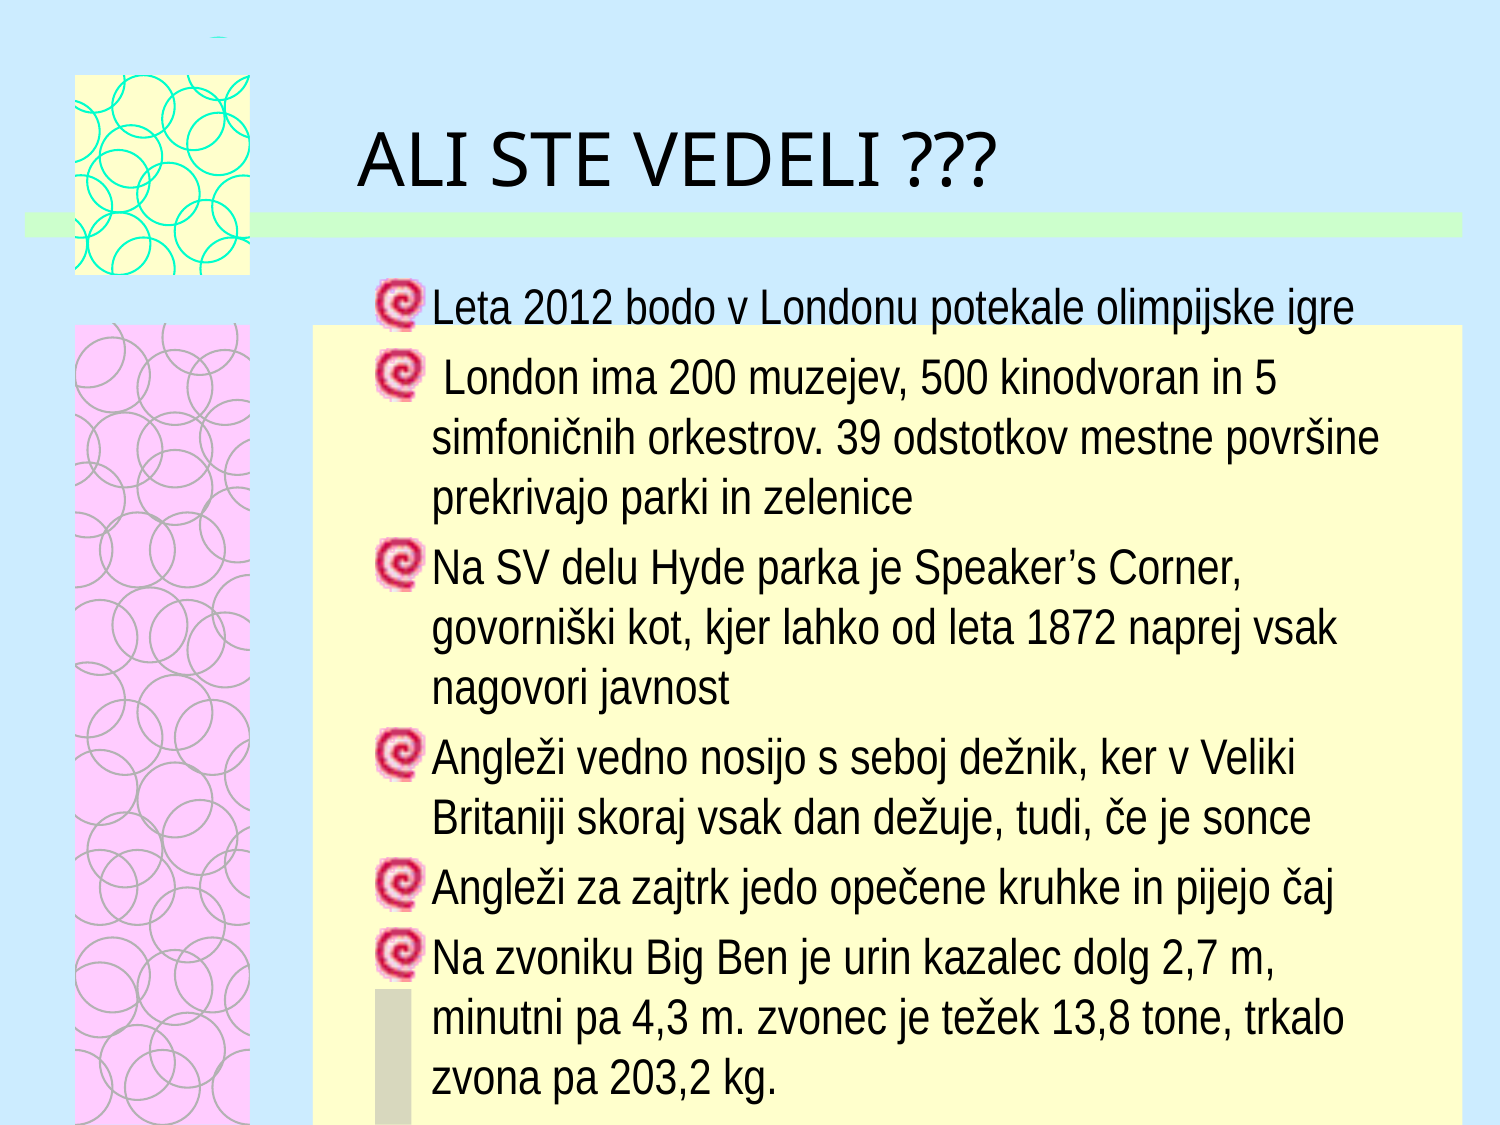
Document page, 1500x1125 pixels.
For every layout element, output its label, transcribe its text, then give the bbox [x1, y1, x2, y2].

title ALI STE VEDELI ??? [342, 62, 1488, 250]
picture [375, 905, 429, 912]
picture [375, 927, 429, 982]
list Leta 2012 bodo v Londonu potekale olimpijske igre London ima 200 muzejev, 500 kinodvoran in 5 simfoničnih orkestrov. 39 odstotkov mestne površine prekrivajo parki in zelenice Na SV delu Hyde parka je Speaker’s Corner, govorniški kot, kjer lahko od leta 1872 naprej vsak nagovori javnost Angleži vedno nosijo s seboj dežnik, ker v Veliki Britaniji skoraj vsak dan dežuje, tudi, če je sonce Angleži za zajtrk jedo opečene kruhke in pijejo čaj Na zvoniku Big Ben je urin kazalec dolg 2,7 m, minutni pa 4,3 m. zvonec je težek 13,8 tone, trkalo zvona pa 203,2 kg. [360, 267, 1423, 905]
